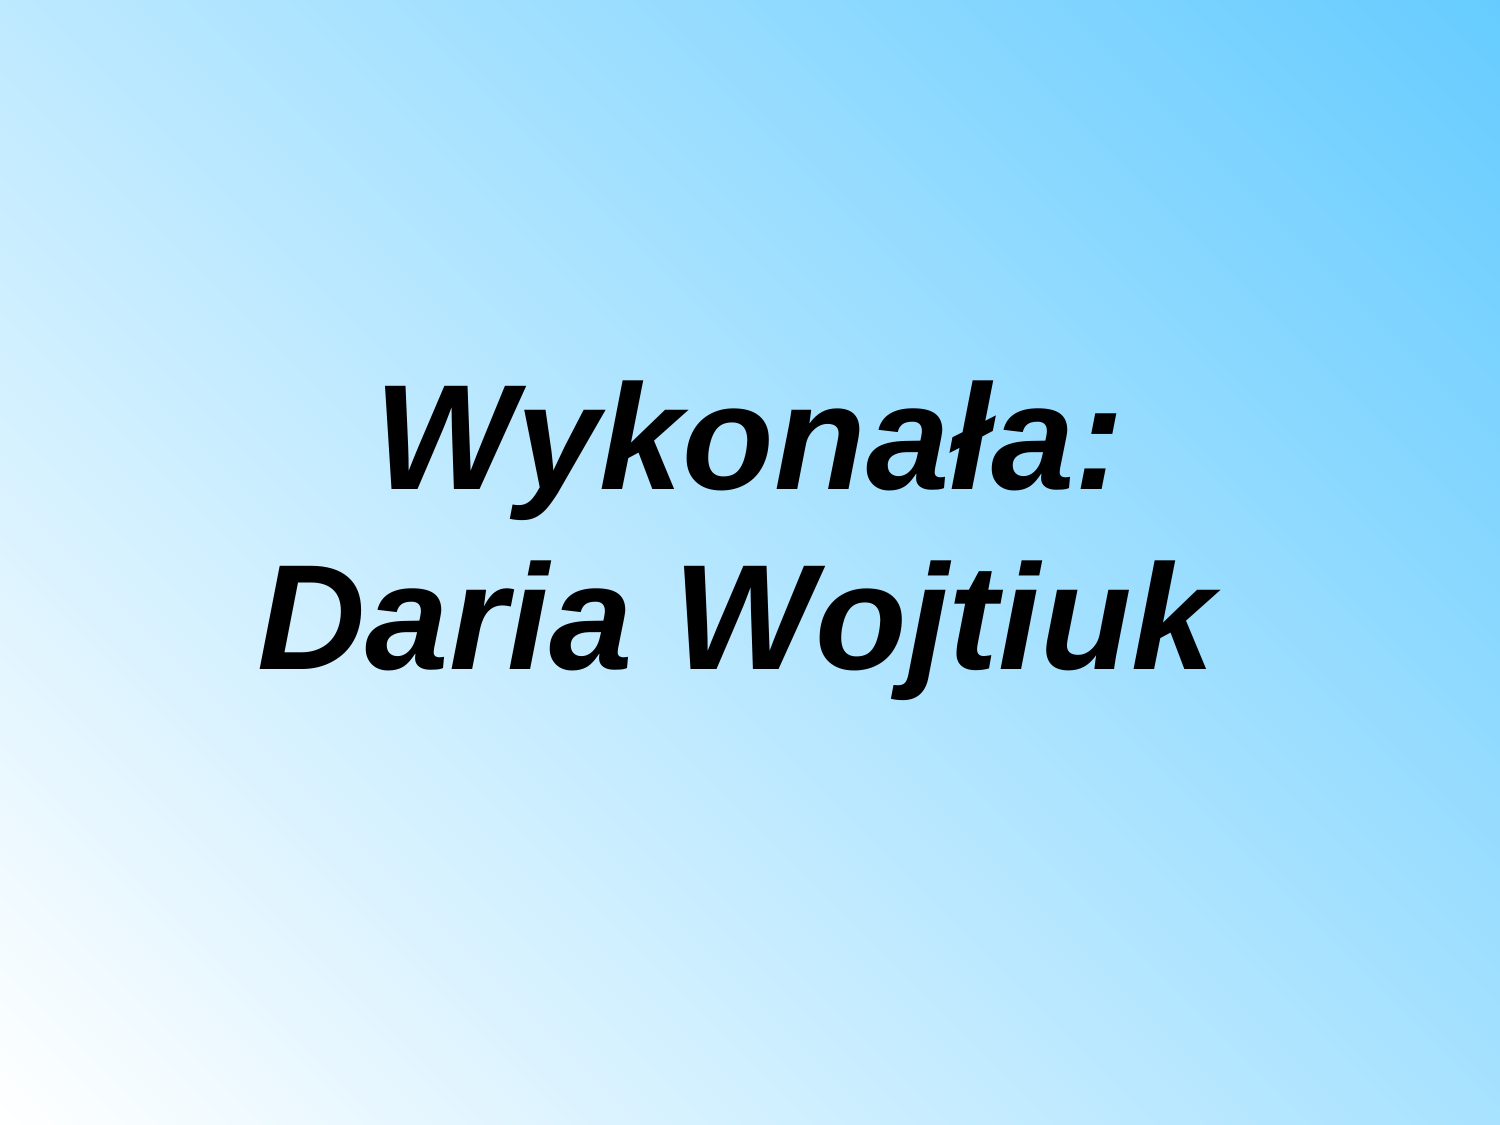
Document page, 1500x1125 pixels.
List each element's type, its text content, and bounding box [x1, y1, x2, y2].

title Wykonała: Daria Wojtiuk [0, 196, 1500, 844]
